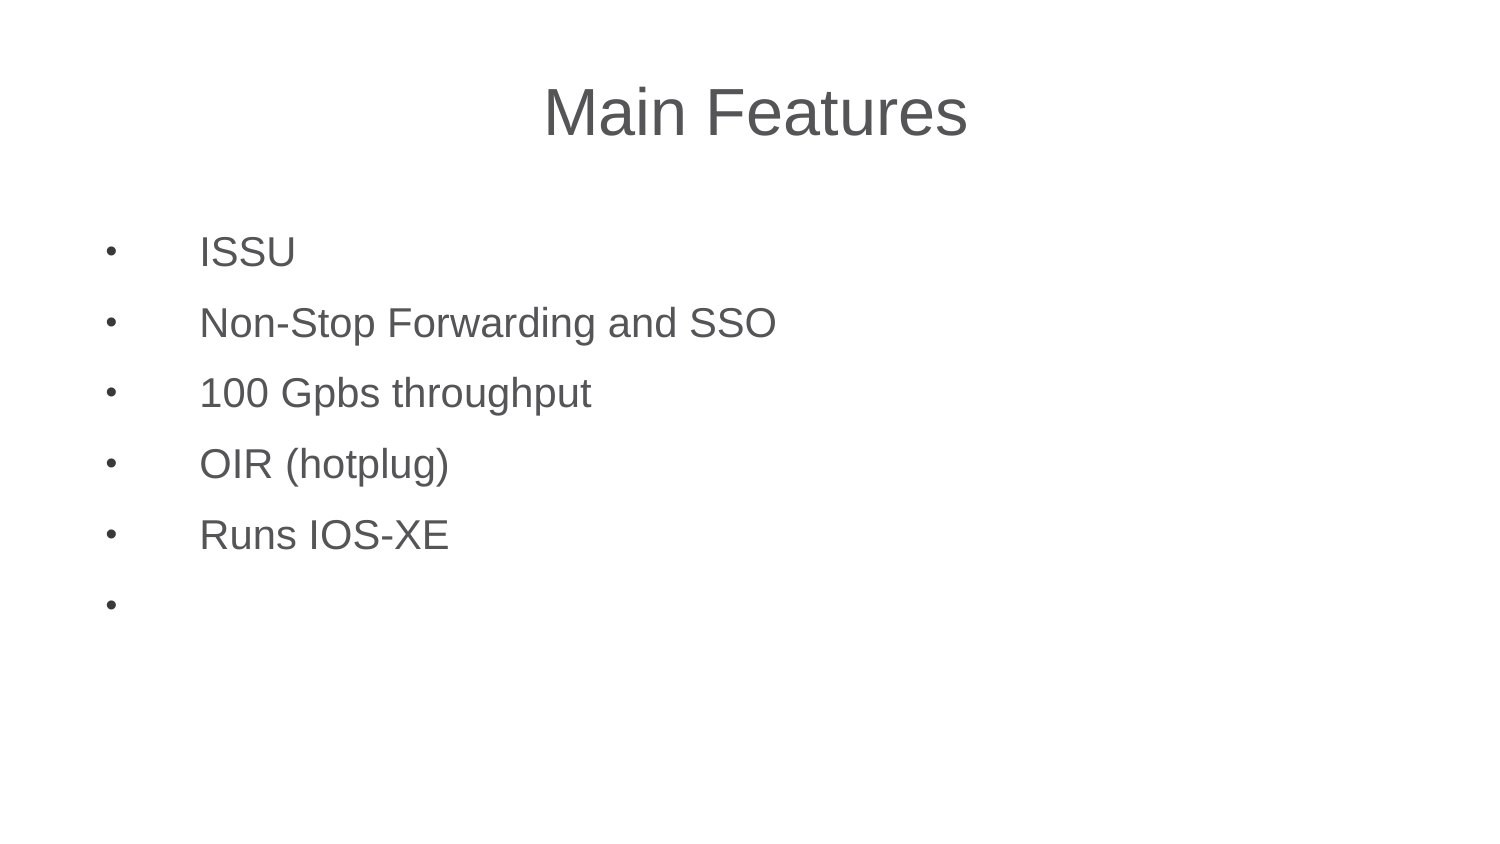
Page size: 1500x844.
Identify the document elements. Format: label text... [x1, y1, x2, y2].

list ISSU Non-Stop Forwarding and SSO 100 Gpbs throughput OIR (hotplug) Runs IOS-XE [71, 221, 1441, 741]
title Main Features [71, 55, 1441, 177]
